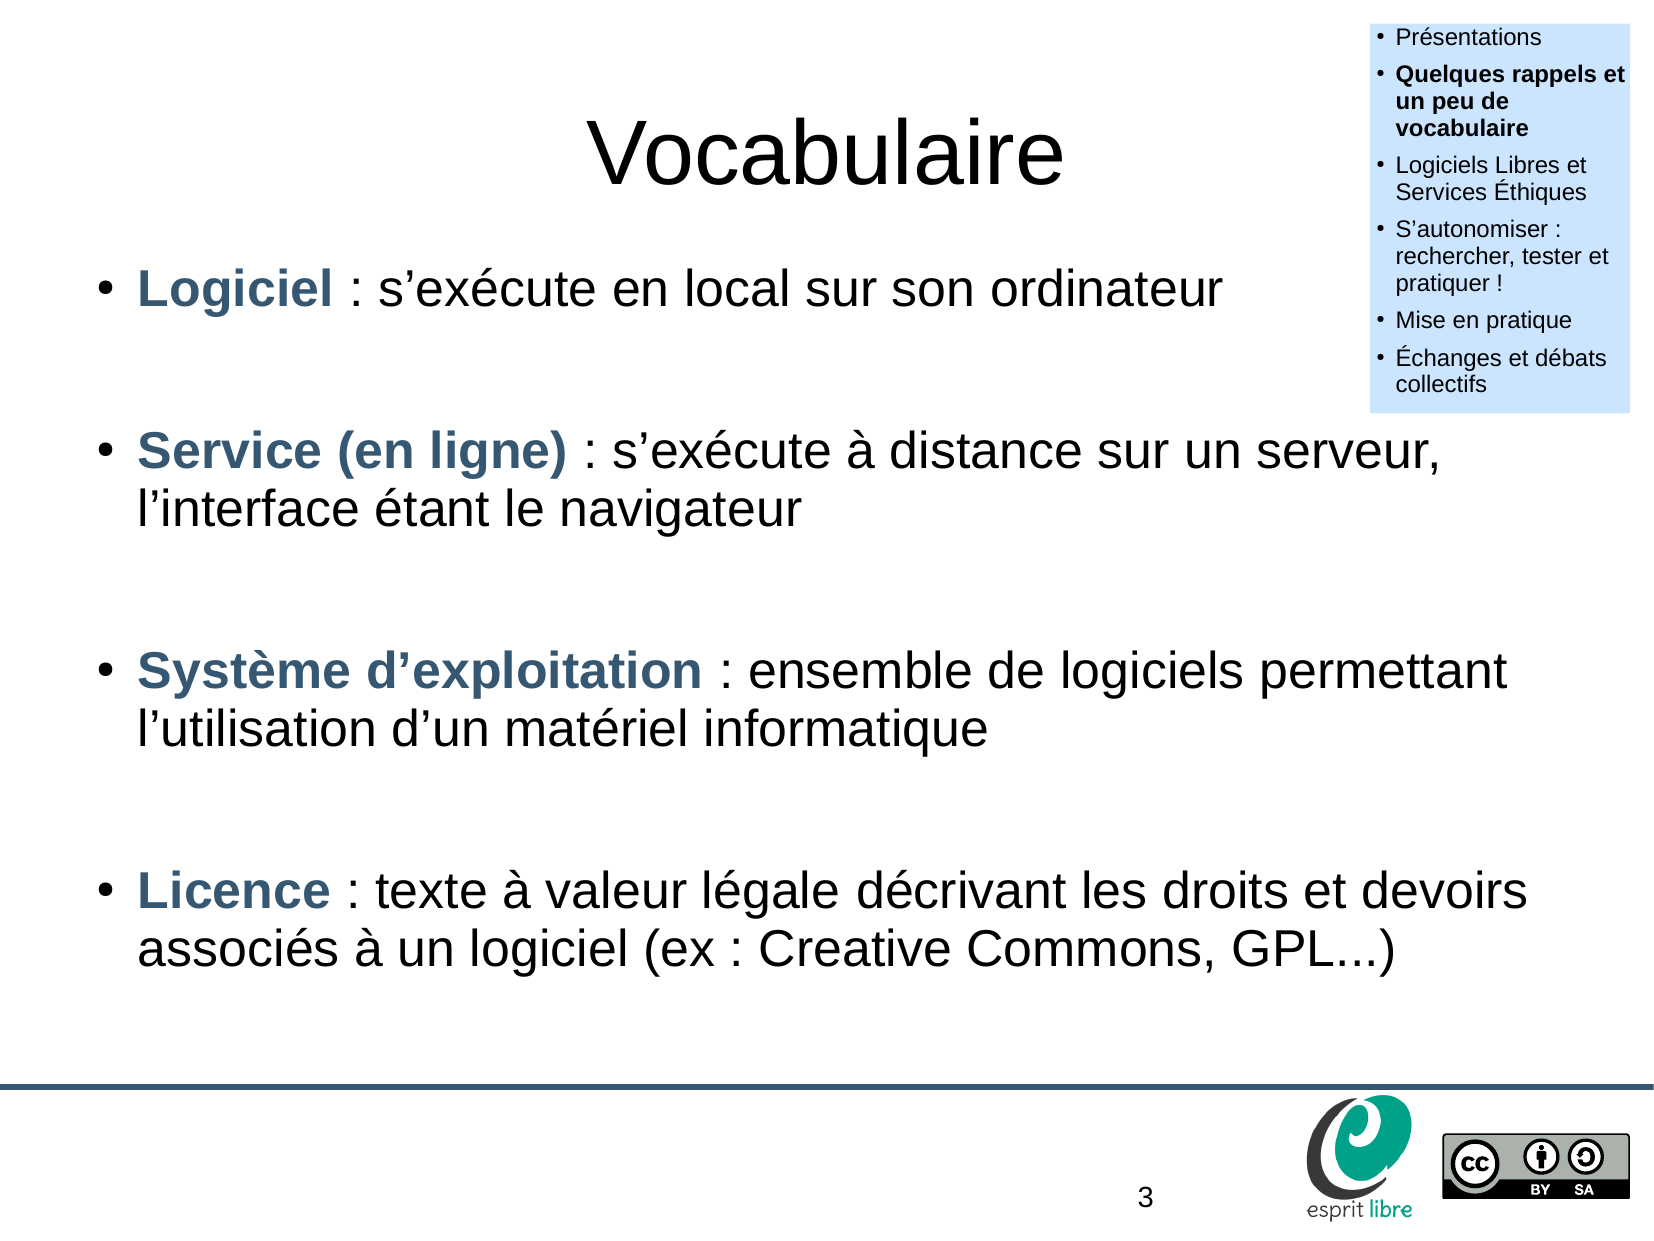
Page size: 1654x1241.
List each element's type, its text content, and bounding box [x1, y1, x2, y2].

title Vocabulaire [82, 49, 1370, 257]
list Présentations Quelques rappels et un peu de vocabulaire Logiciels Libres et Services Éthiques S’autonomiser : rechercher, tester et pratiquer ! Mise en pratique Échanges et débats collectifs [1370, 23, 1630, 414]
list Logiciel : s’exécute en local sur son ordinateur Service (en ligne) : s’exécute à distance sur un serveur, l’interface étant le navigateur Système d’exploitation : ensemble de logiciels permettant l’utilisation d’un matériel informatique Licence : texte à valeur légale décrivant les droits et devoirs associés à un logiciel (ex : Creative Commons, GPL...) [82, 259, 1548, 1034]
picture [1293, 1092, 1424, 1223]
